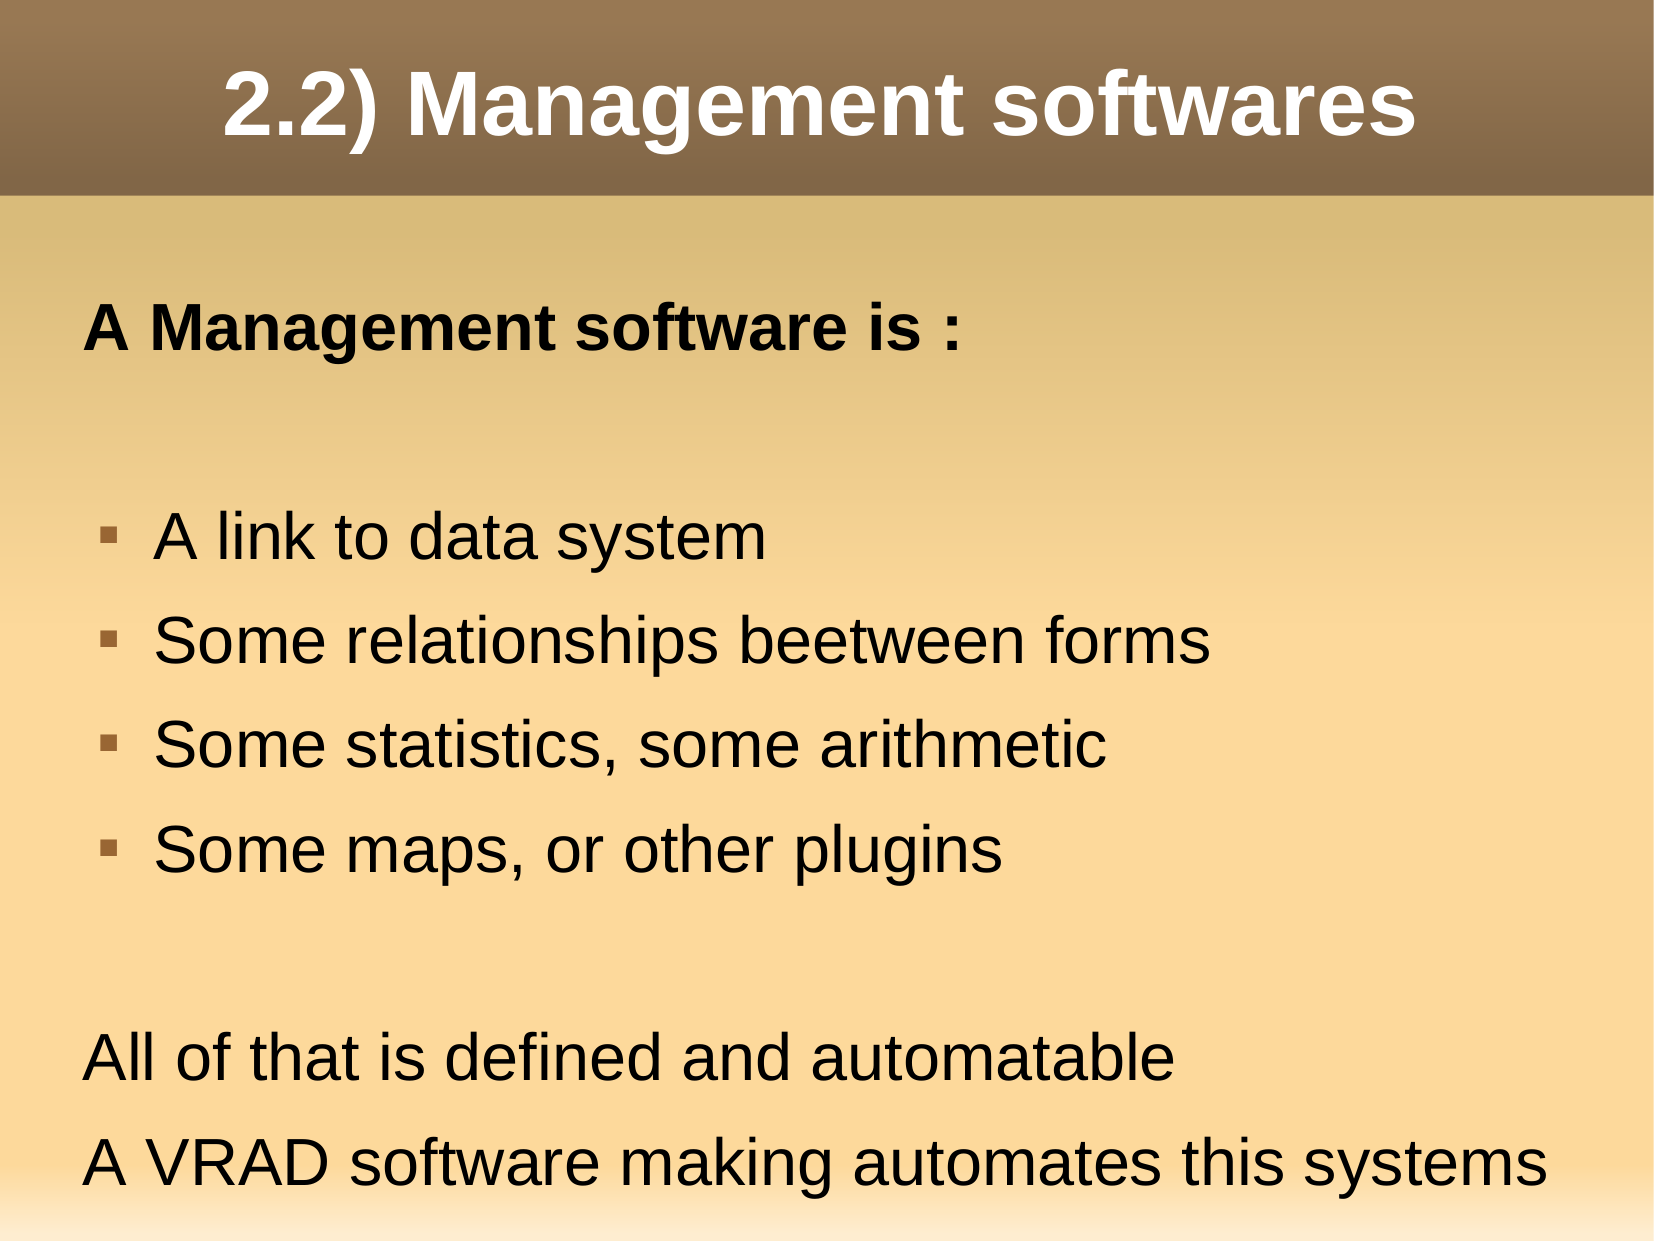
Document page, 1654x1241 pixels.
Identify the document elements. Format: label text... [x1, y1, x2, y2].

picture [0, 0, 1654, 1241]
title 2.2) Management softwares [76, 7, 1565, 200]
list A Management software is : A link to data system Some relationships beetween forms Some statistics, some arithmetic Some maps, or other plugins All of that is defined and automatable A VRAD software making automates this systems [82, 290, 1571, 1200]
